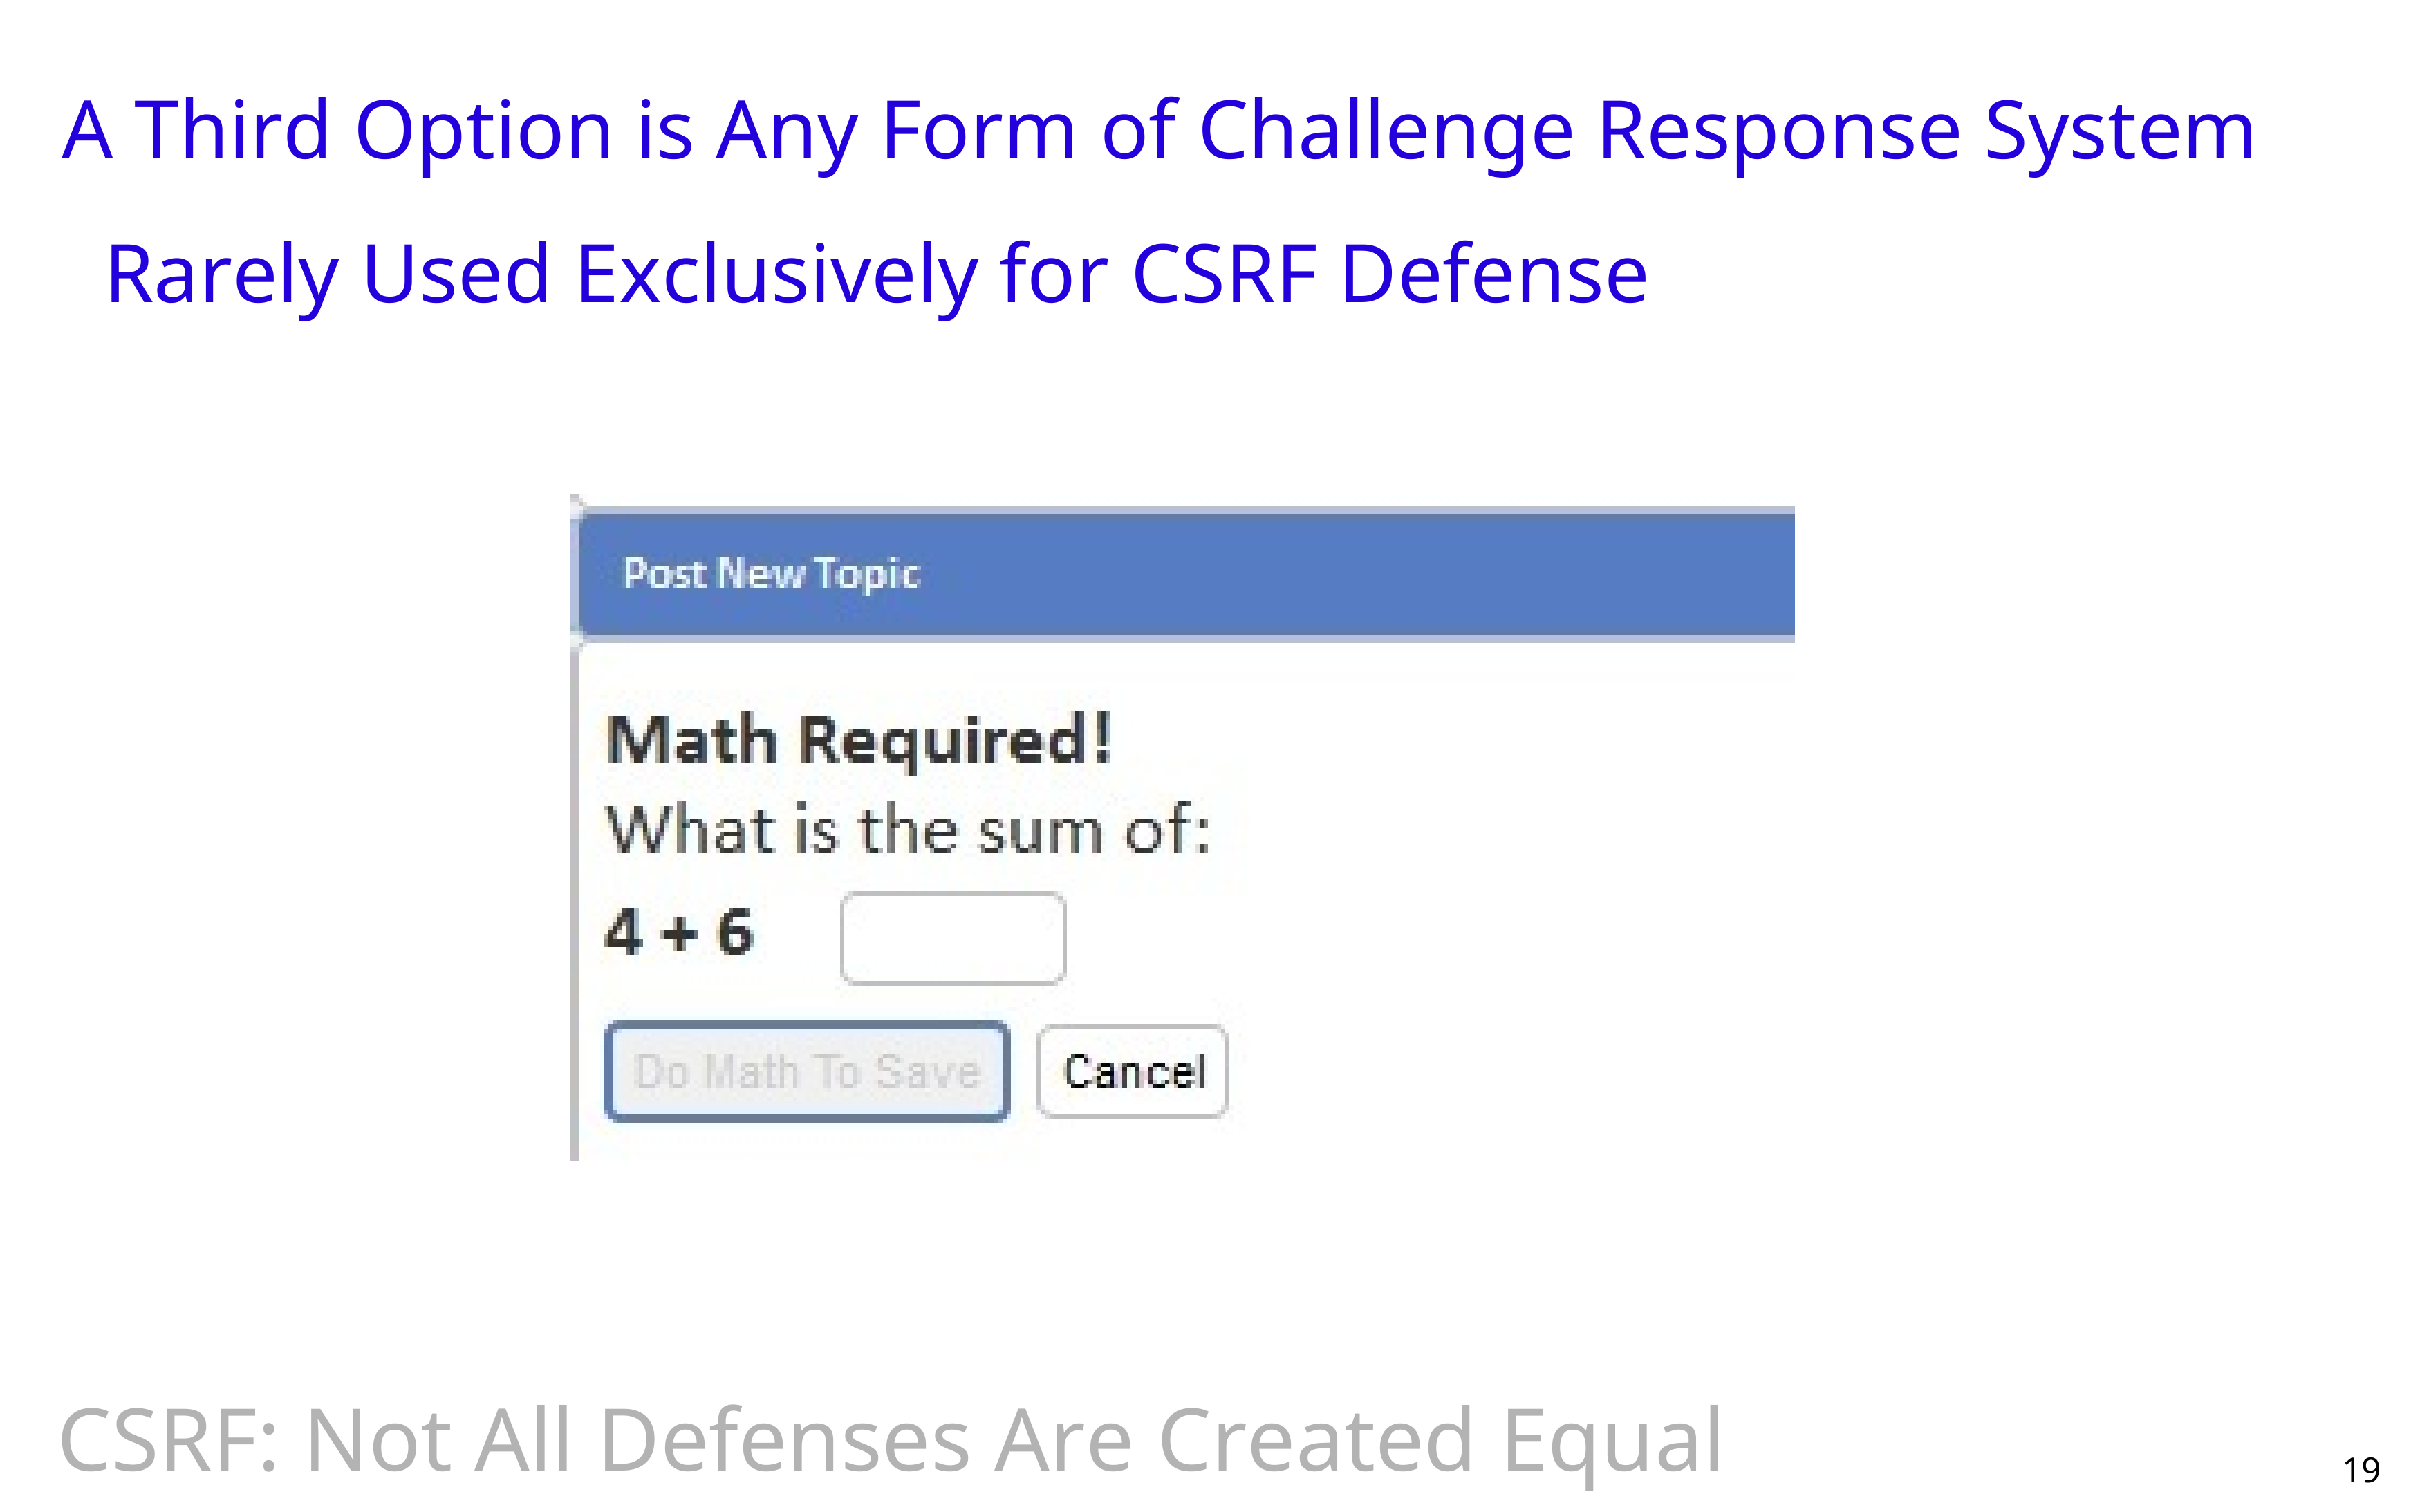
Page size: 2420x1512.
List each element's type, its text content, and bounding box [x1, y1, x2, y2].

text_box <number> [2334, 1443, 2390, 1497]
text_box A Third Option is Any Form of Challenge Response System Rarely Used Exclusively for CSRF Defense [52, 73, 2293, 324]
picture [570, 494, 1795, 1162]
